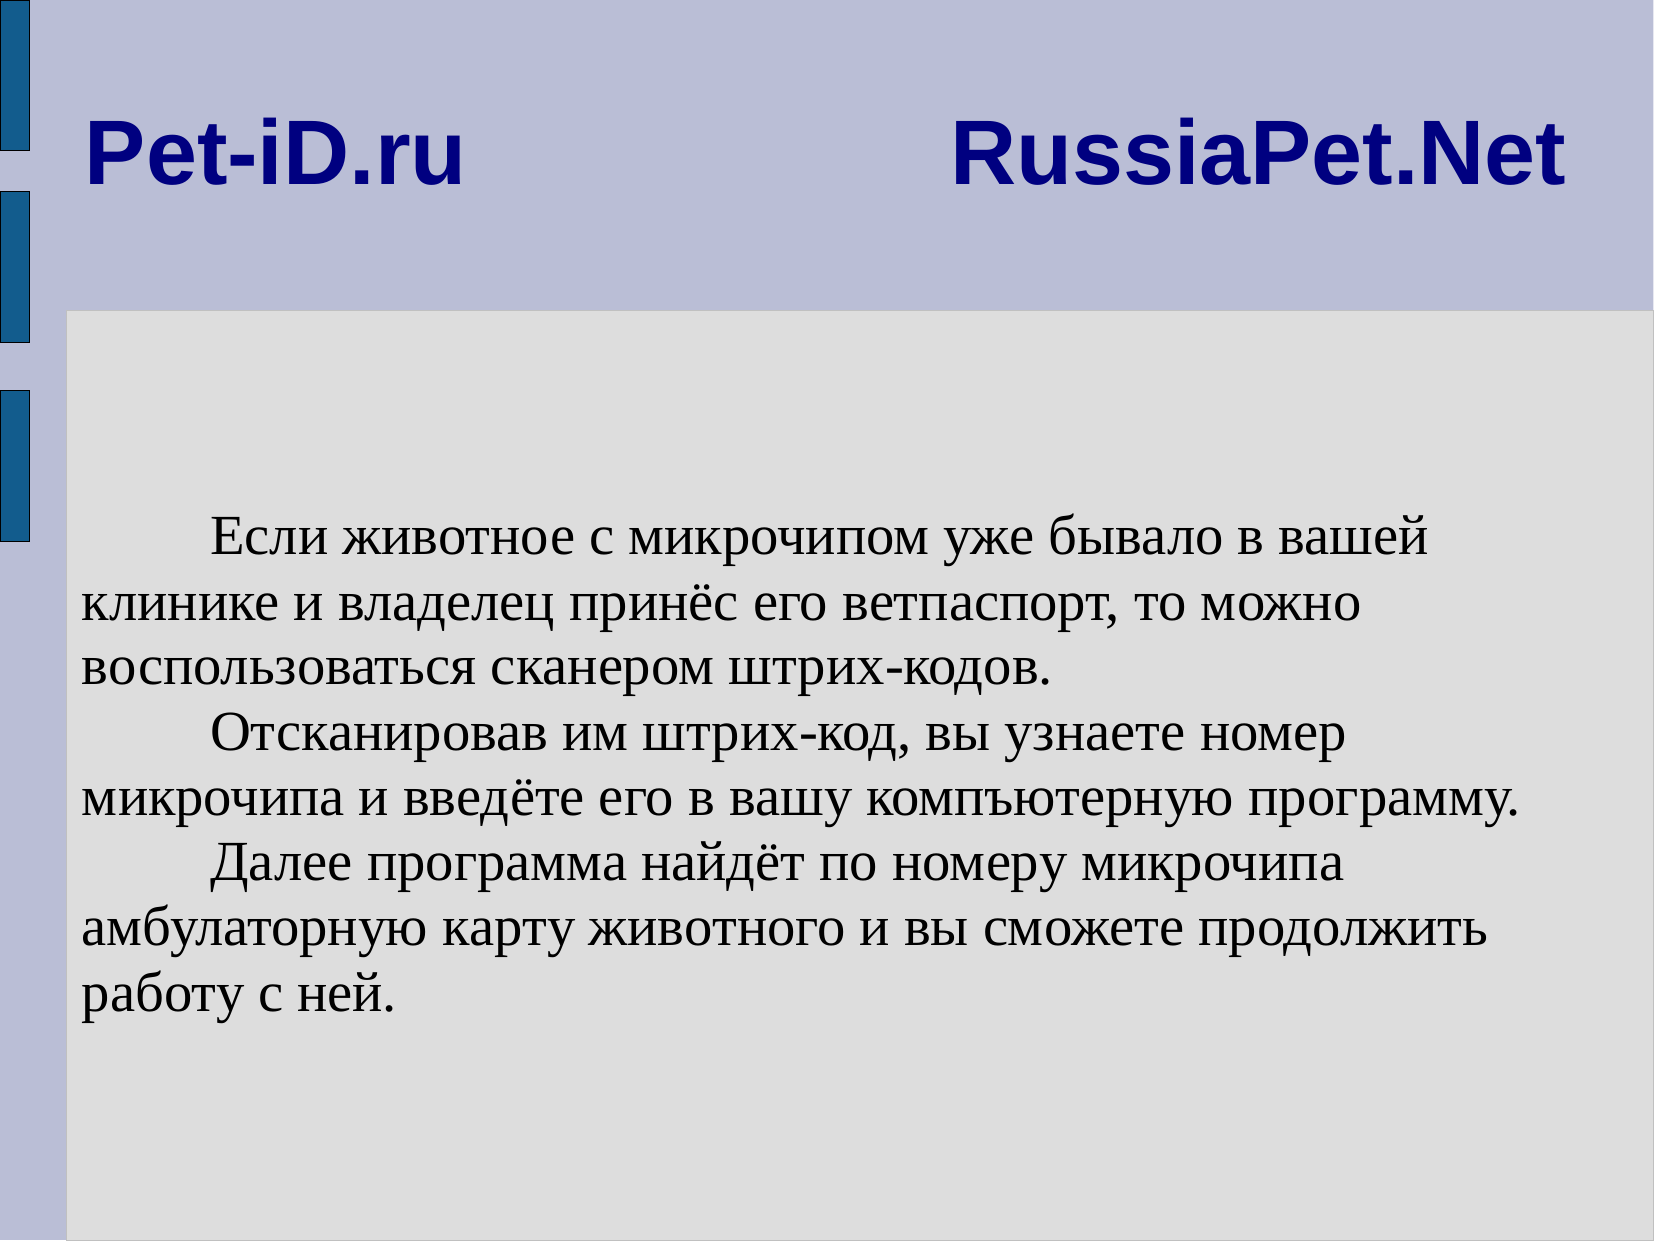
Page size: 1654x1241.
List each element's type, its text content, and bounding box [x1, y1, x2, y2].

chart [81, 501, 1565, 1241]
title Pet-iD.ru RussiaPet.Net [82, 49, 1571, 257]
